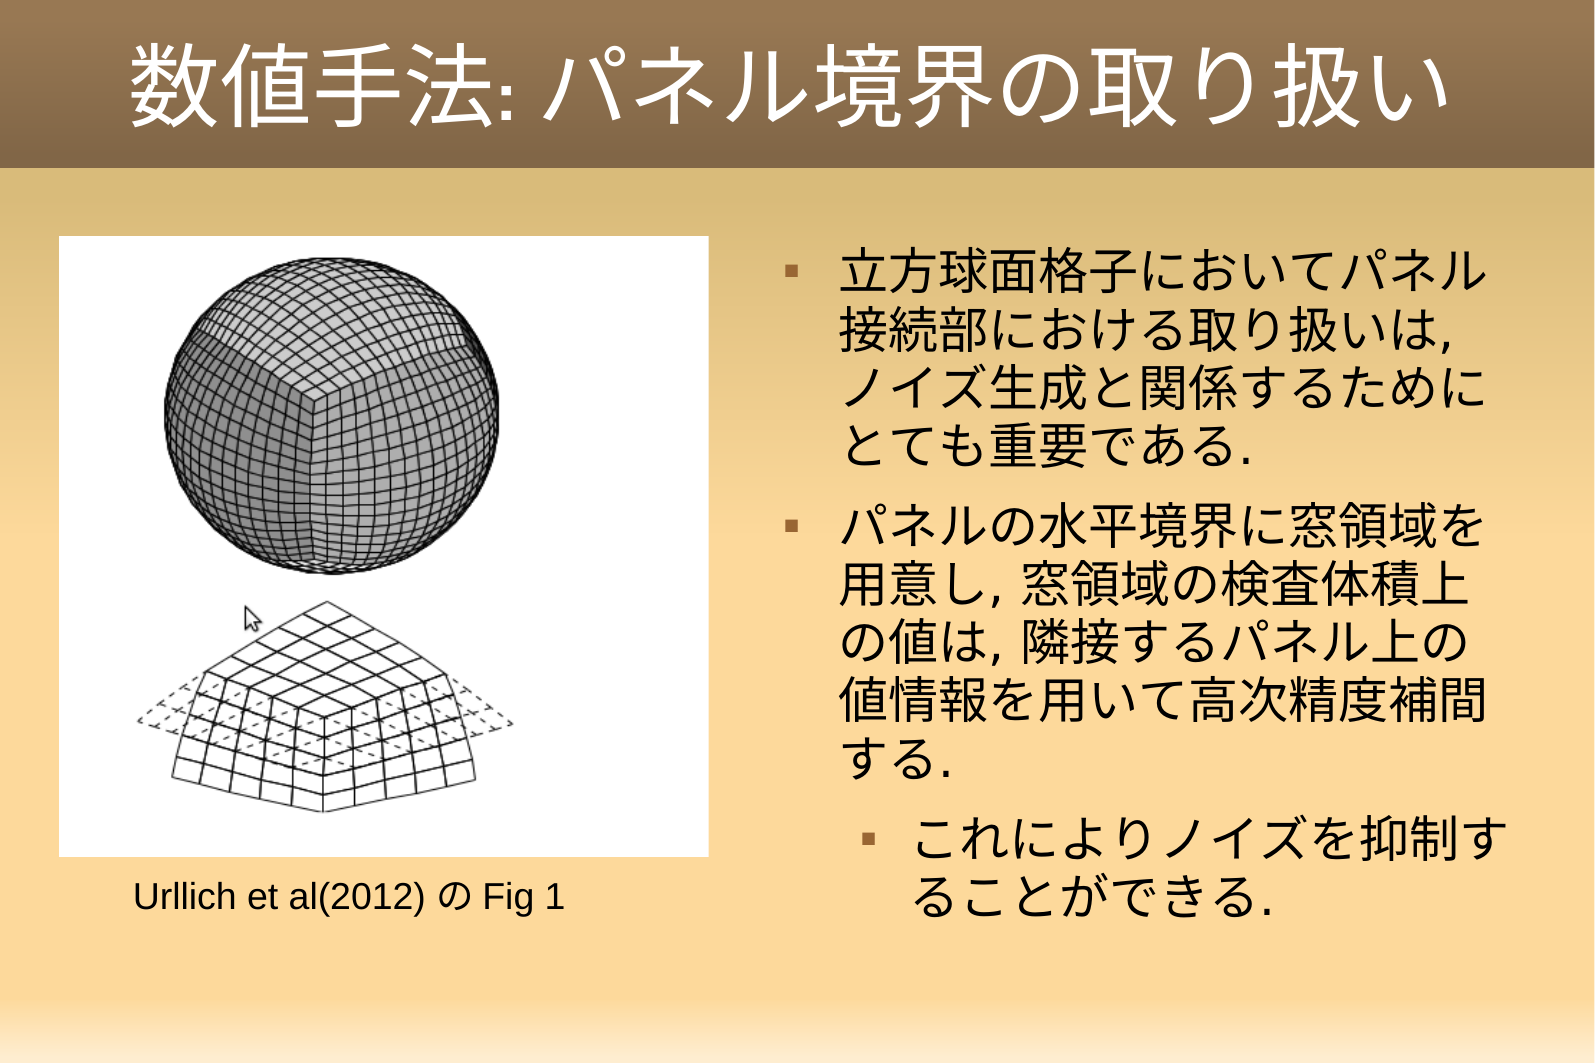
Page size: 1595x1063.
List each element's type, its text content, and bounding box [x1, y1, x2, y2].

picture [0, 0, 1595, 1063]
list 立方球面格子においてパネル接続部における取り扱いは, ノイズ生成と関係するためにとても重要である. パネルの水平境界に窓領域を用意し, 窓領域の検査体積上の値は, 隣接するパネル上の値情報を用いて高次精度補間する. これによりノイズを抑制することができる. [767, 243, 1518, 945]
title 数値手法: パネル境界の取り扱い [74, 0, 1510, 178]
text_box Urllich et al(2012) の Fig 1 [118, 858, 680, 916]
